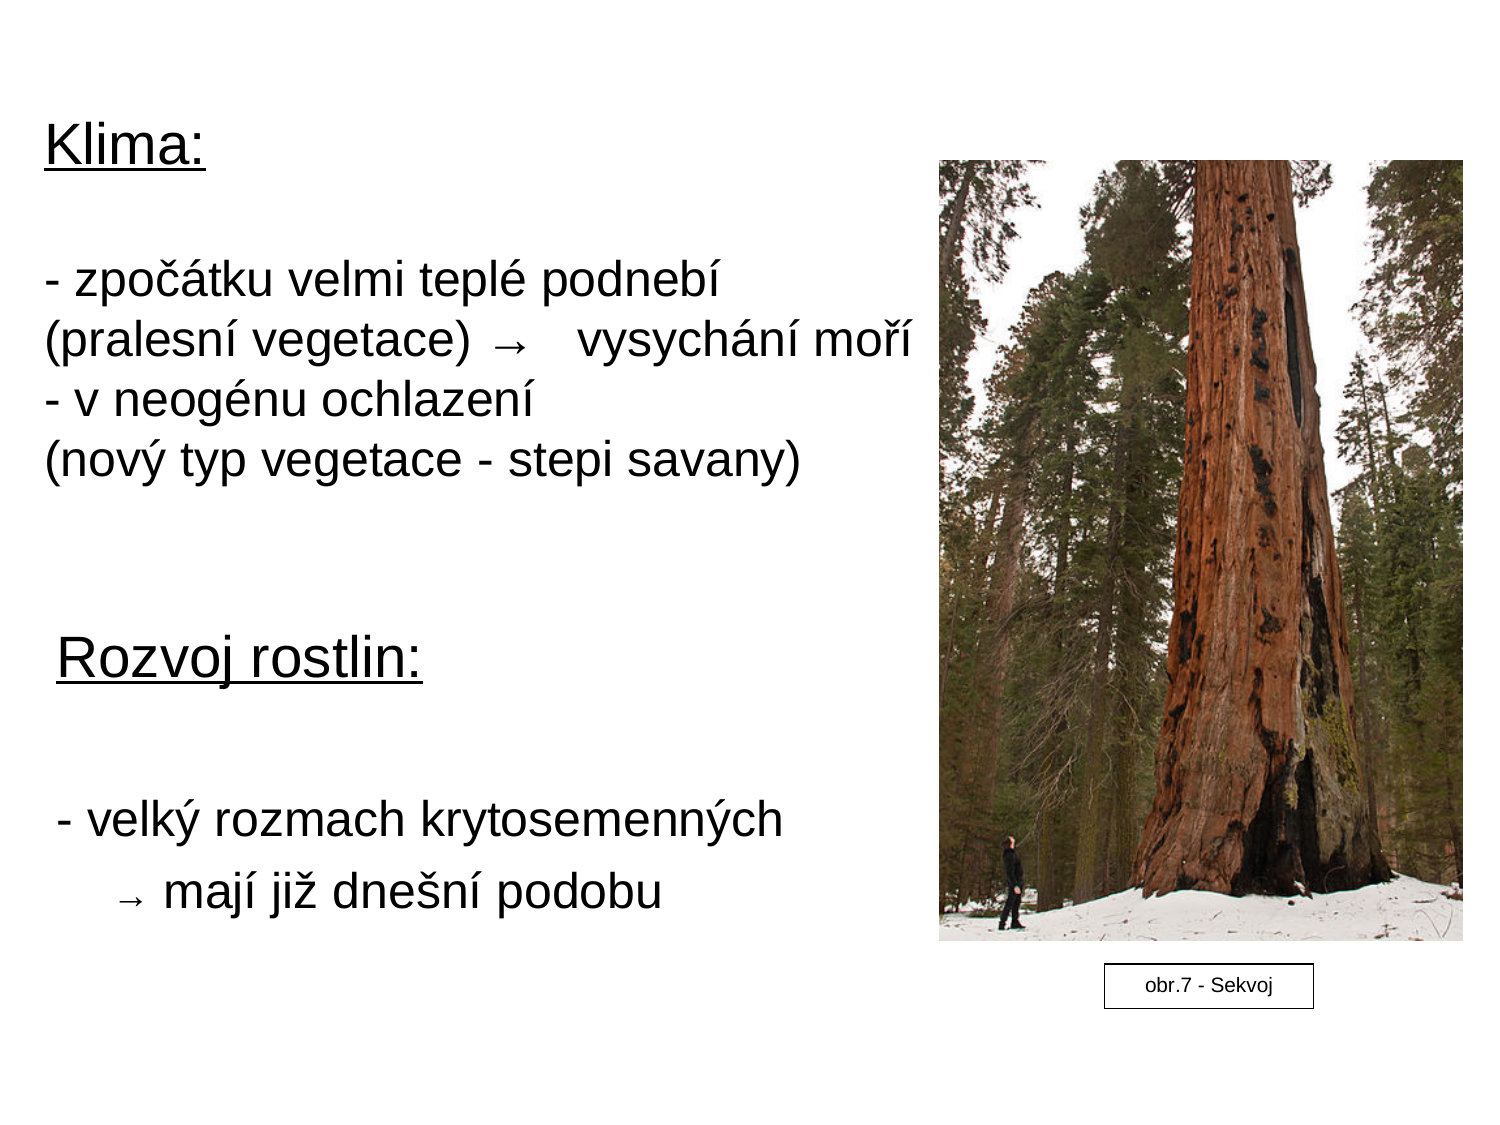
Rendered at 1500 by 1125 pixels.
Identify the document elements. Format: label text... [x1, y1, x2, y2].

title Klima: - zpočátku velmi teplé podnebí (pralesní vegetace) → vysychání moří - v neogénu ochlazení (nový typ vegetace - stepi savany) [29, 28, 1426, 544]
picture [939, 160, 1463, 941]
list Rozvoj rostlin: - velký rozmach krytosemenných → mají již dnešní podobu [41, 527, 1459, 1125]
text_box obr.7 - Sekvoj [1104, 964, 1314, 1009]
